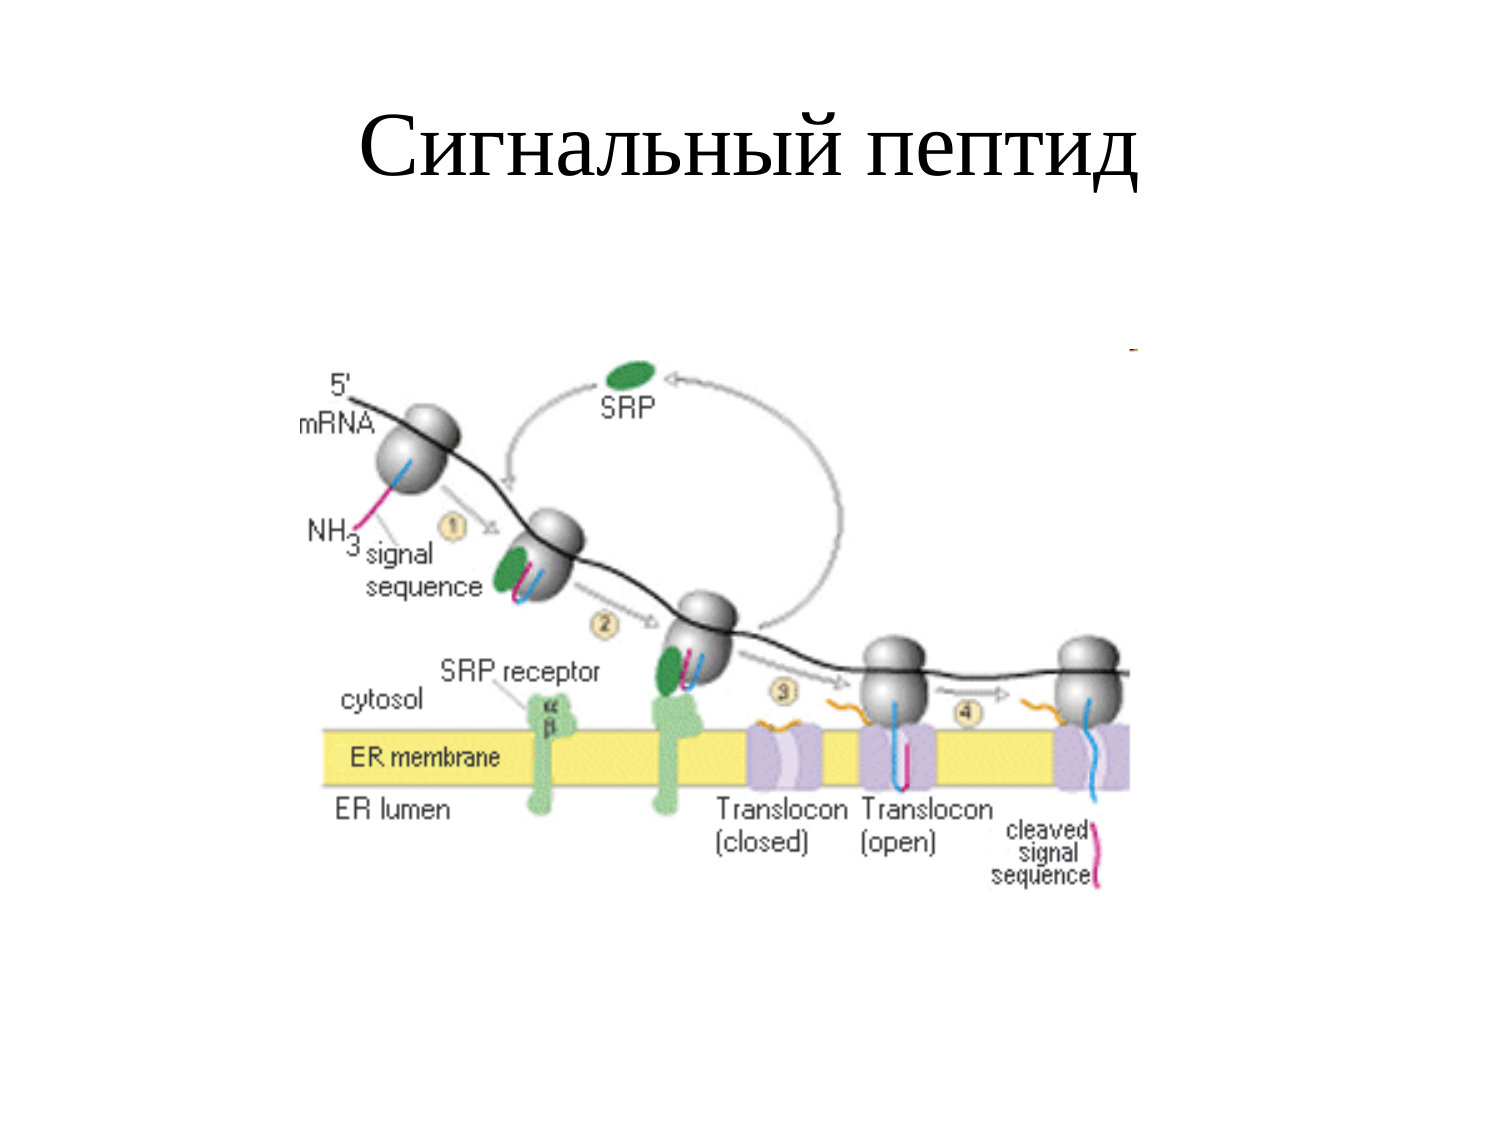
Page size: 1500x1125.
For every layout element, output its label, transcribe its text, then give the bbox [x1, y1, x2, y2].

title Сигнальный пептид [75, 45, 1426, 233]
picture [300, 349, 1138, 895]
